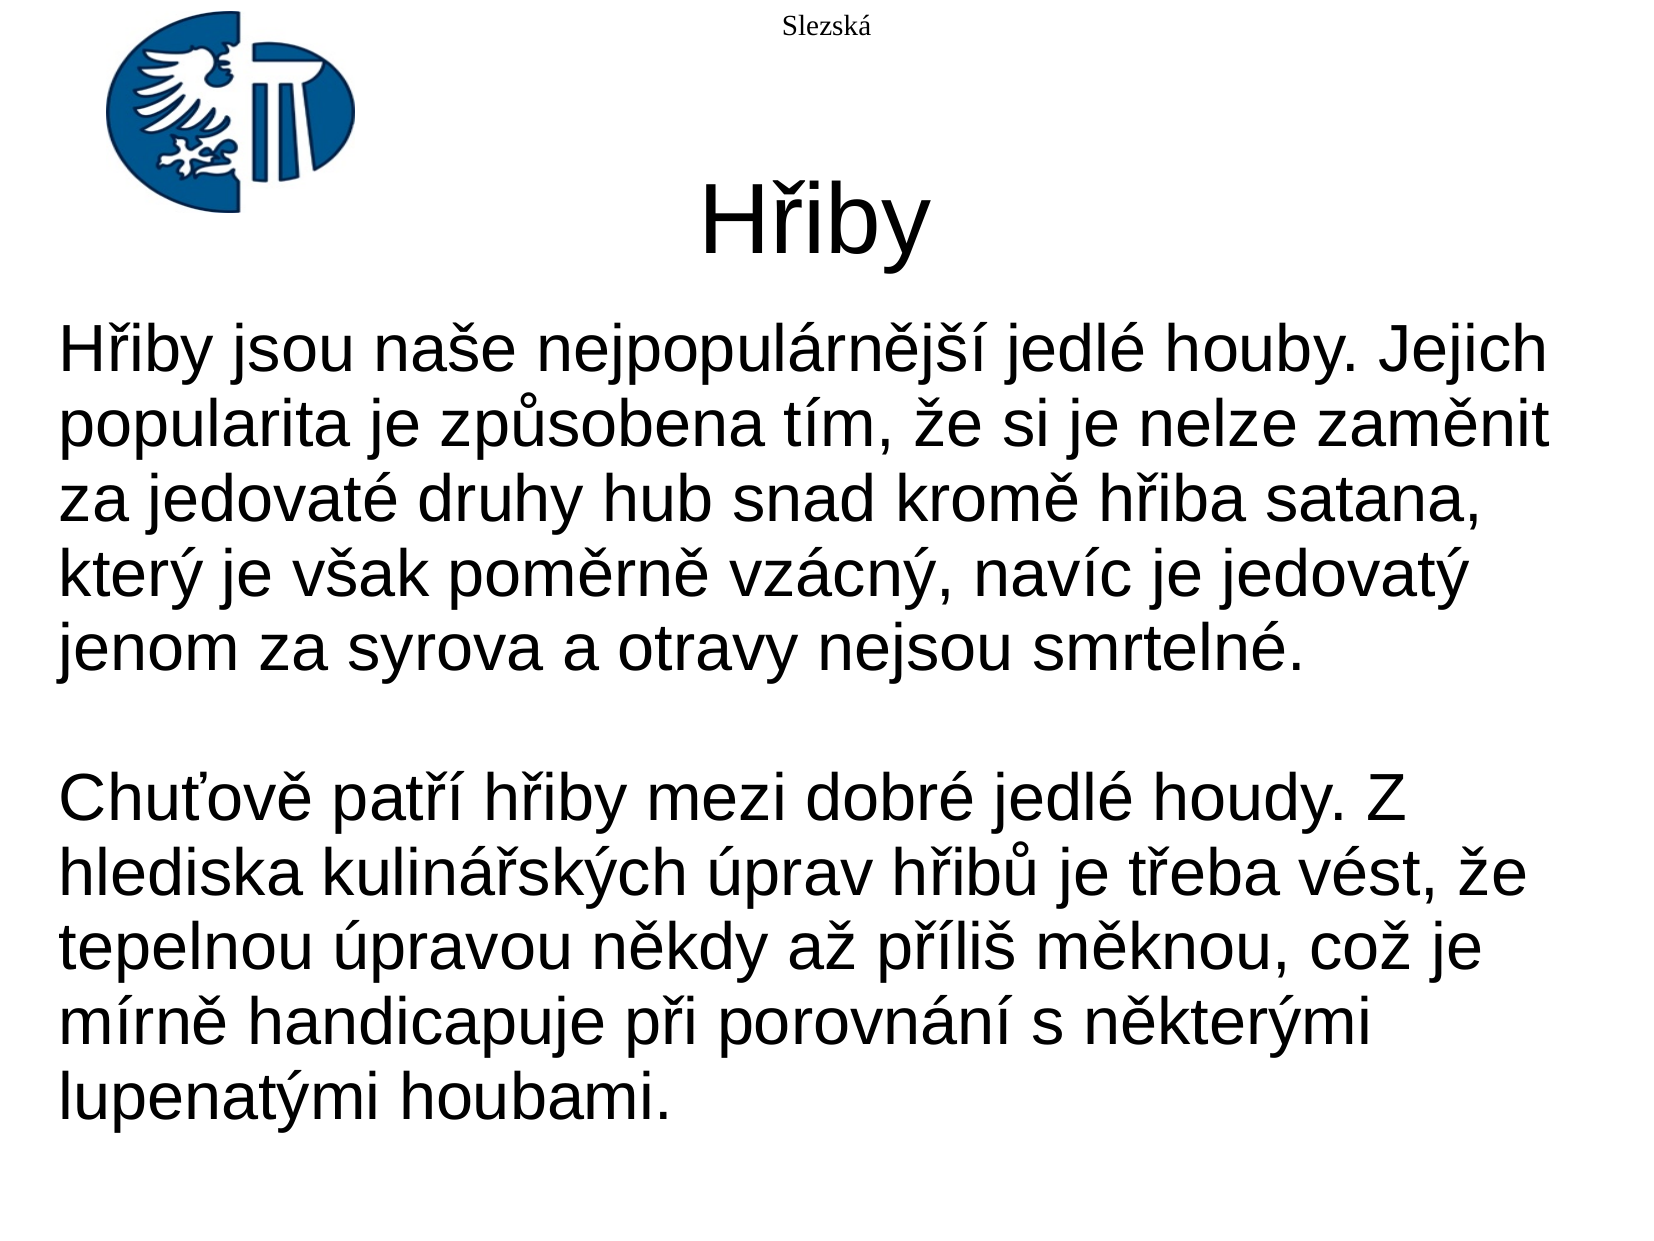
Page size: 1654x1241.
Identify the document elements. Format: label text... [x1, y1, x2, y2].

subtitle Hřiby jsou naše nejpopulárnější jedlé houby. Jejich popularita je způsobena tím, že si je nelze zaměnit za jedovaté druhy hub snad kromě hřiba satana, který je však poměrně vzácný, navíc je jedovatý jenom za syrova a otravy nejsou smrtelné. Chuťově patří hřiby mezi dobré jedlé houdy. Z hlediska kulinářských úprav hřibů je třeba vést, že tepelnou úpravou někdy až příliš měknou, což je mírně handicapuje při porovnání s některými lupenatými houbami. [59, 275, 1583, 1170]
title Hřiby [70, 153, 1560, 275]
picture [106, 11, 355, 153]
